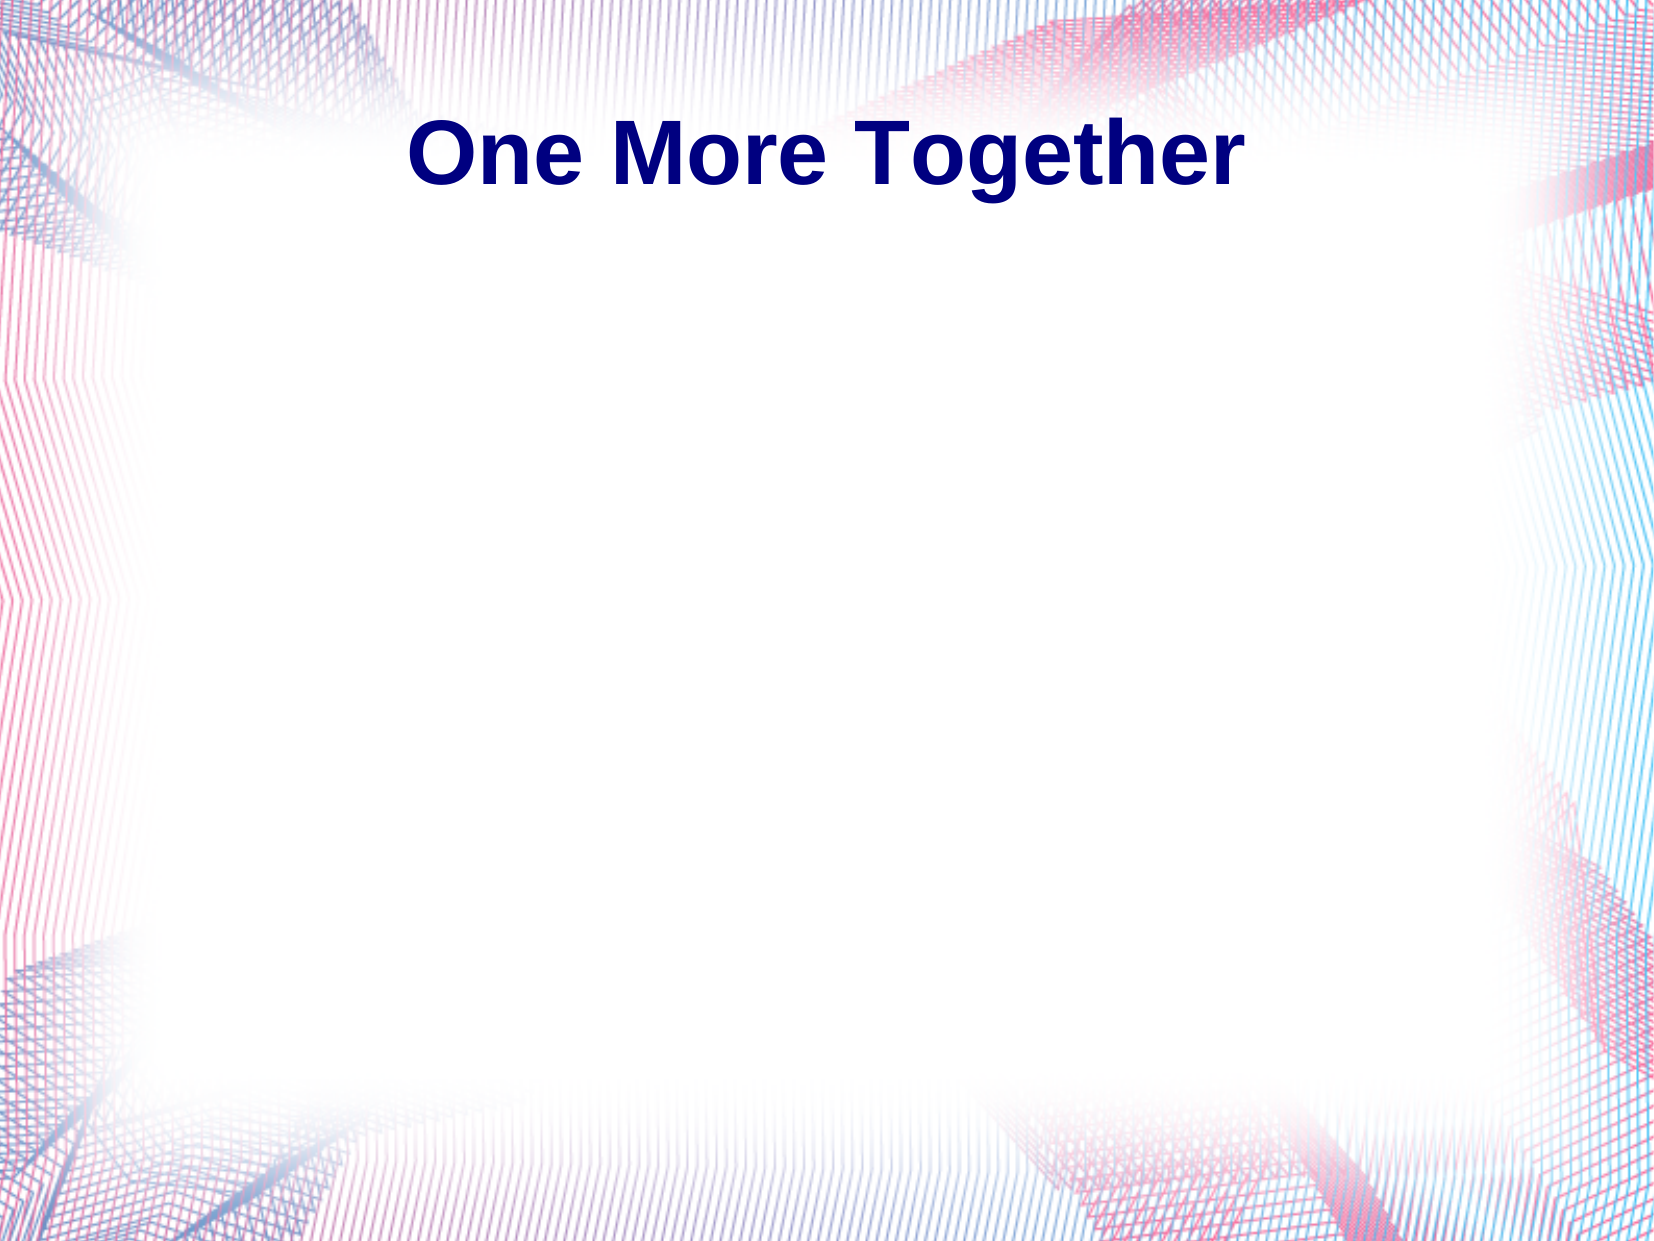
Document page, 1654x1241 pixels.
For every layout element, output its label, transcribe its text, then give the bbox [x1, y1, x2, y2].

picture [0, 0, 1654, 1241]
title One More Together [82, 49, 1571, 257]
